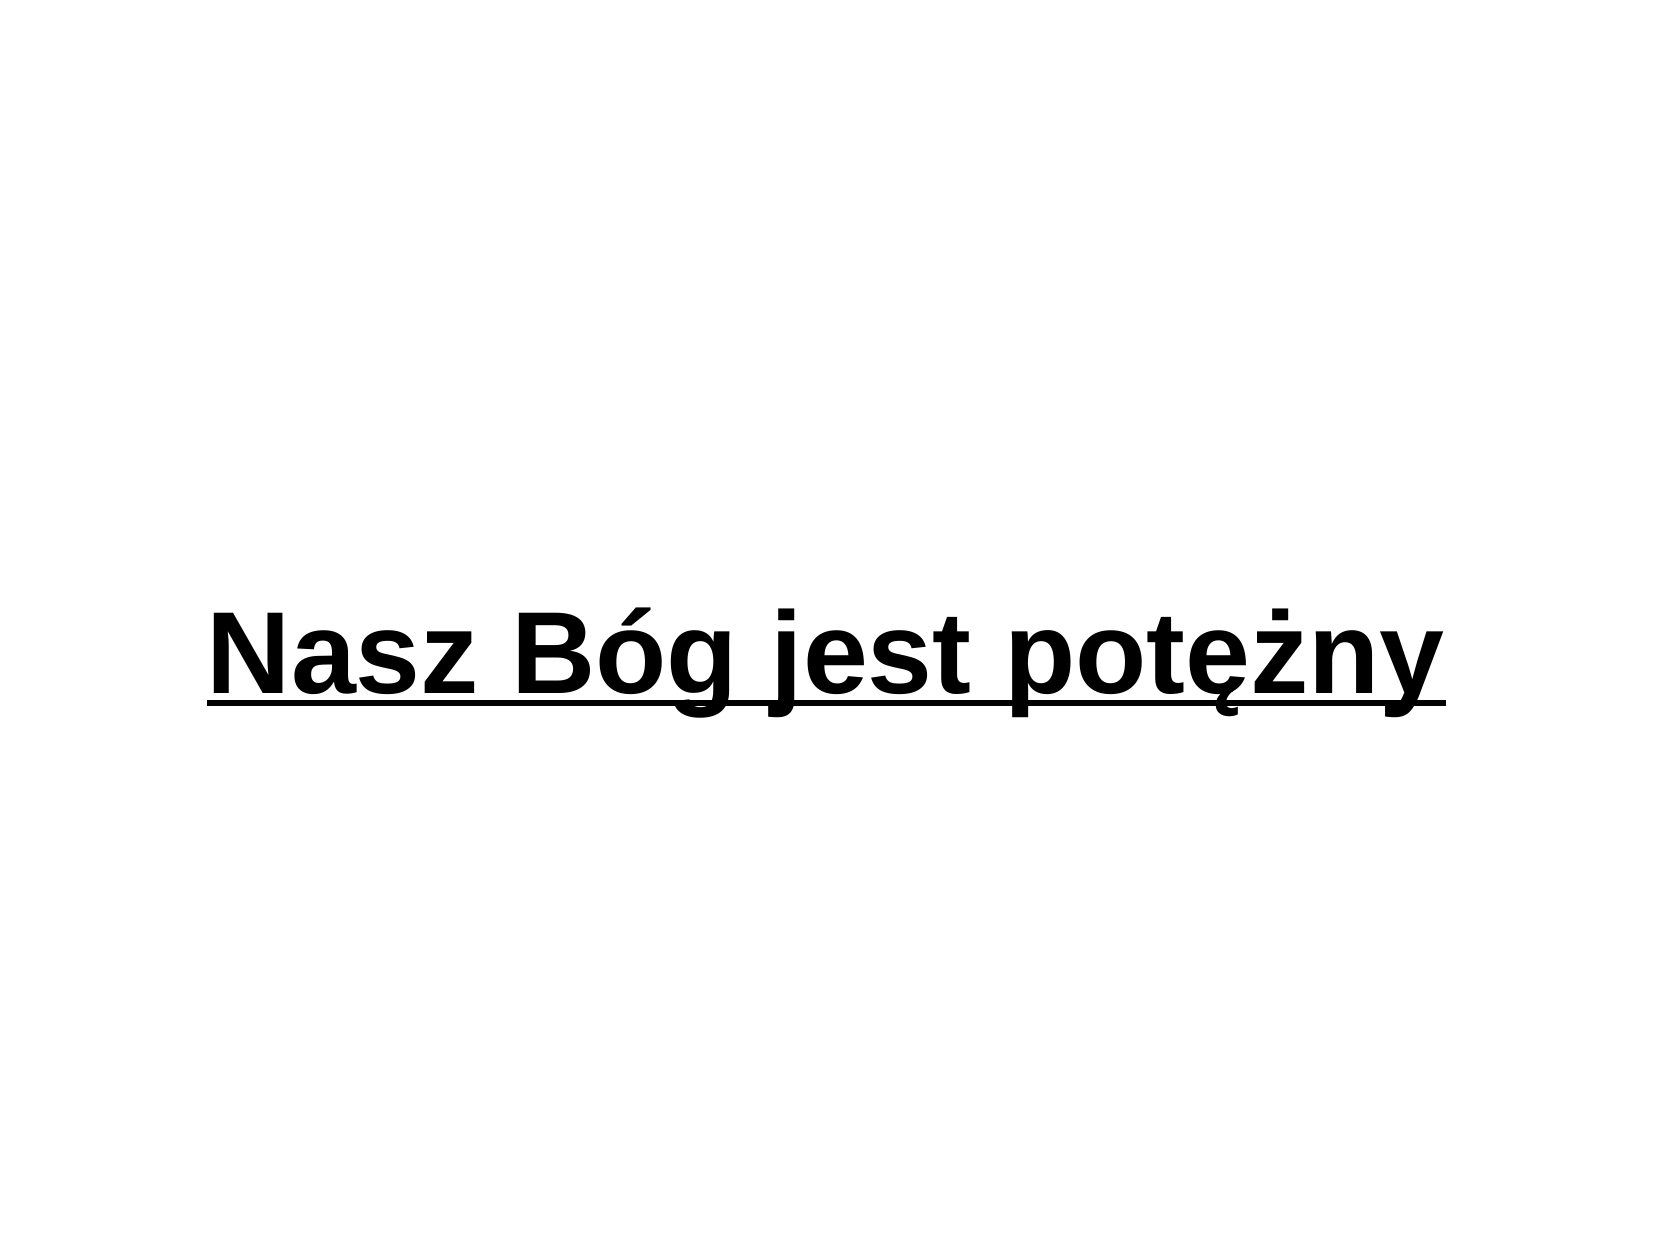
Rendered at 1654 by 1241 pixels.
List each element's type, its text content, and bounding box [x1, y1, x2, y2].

subtitle Nasz Bóg jest potężny [0, 0, 1654, 1241]
